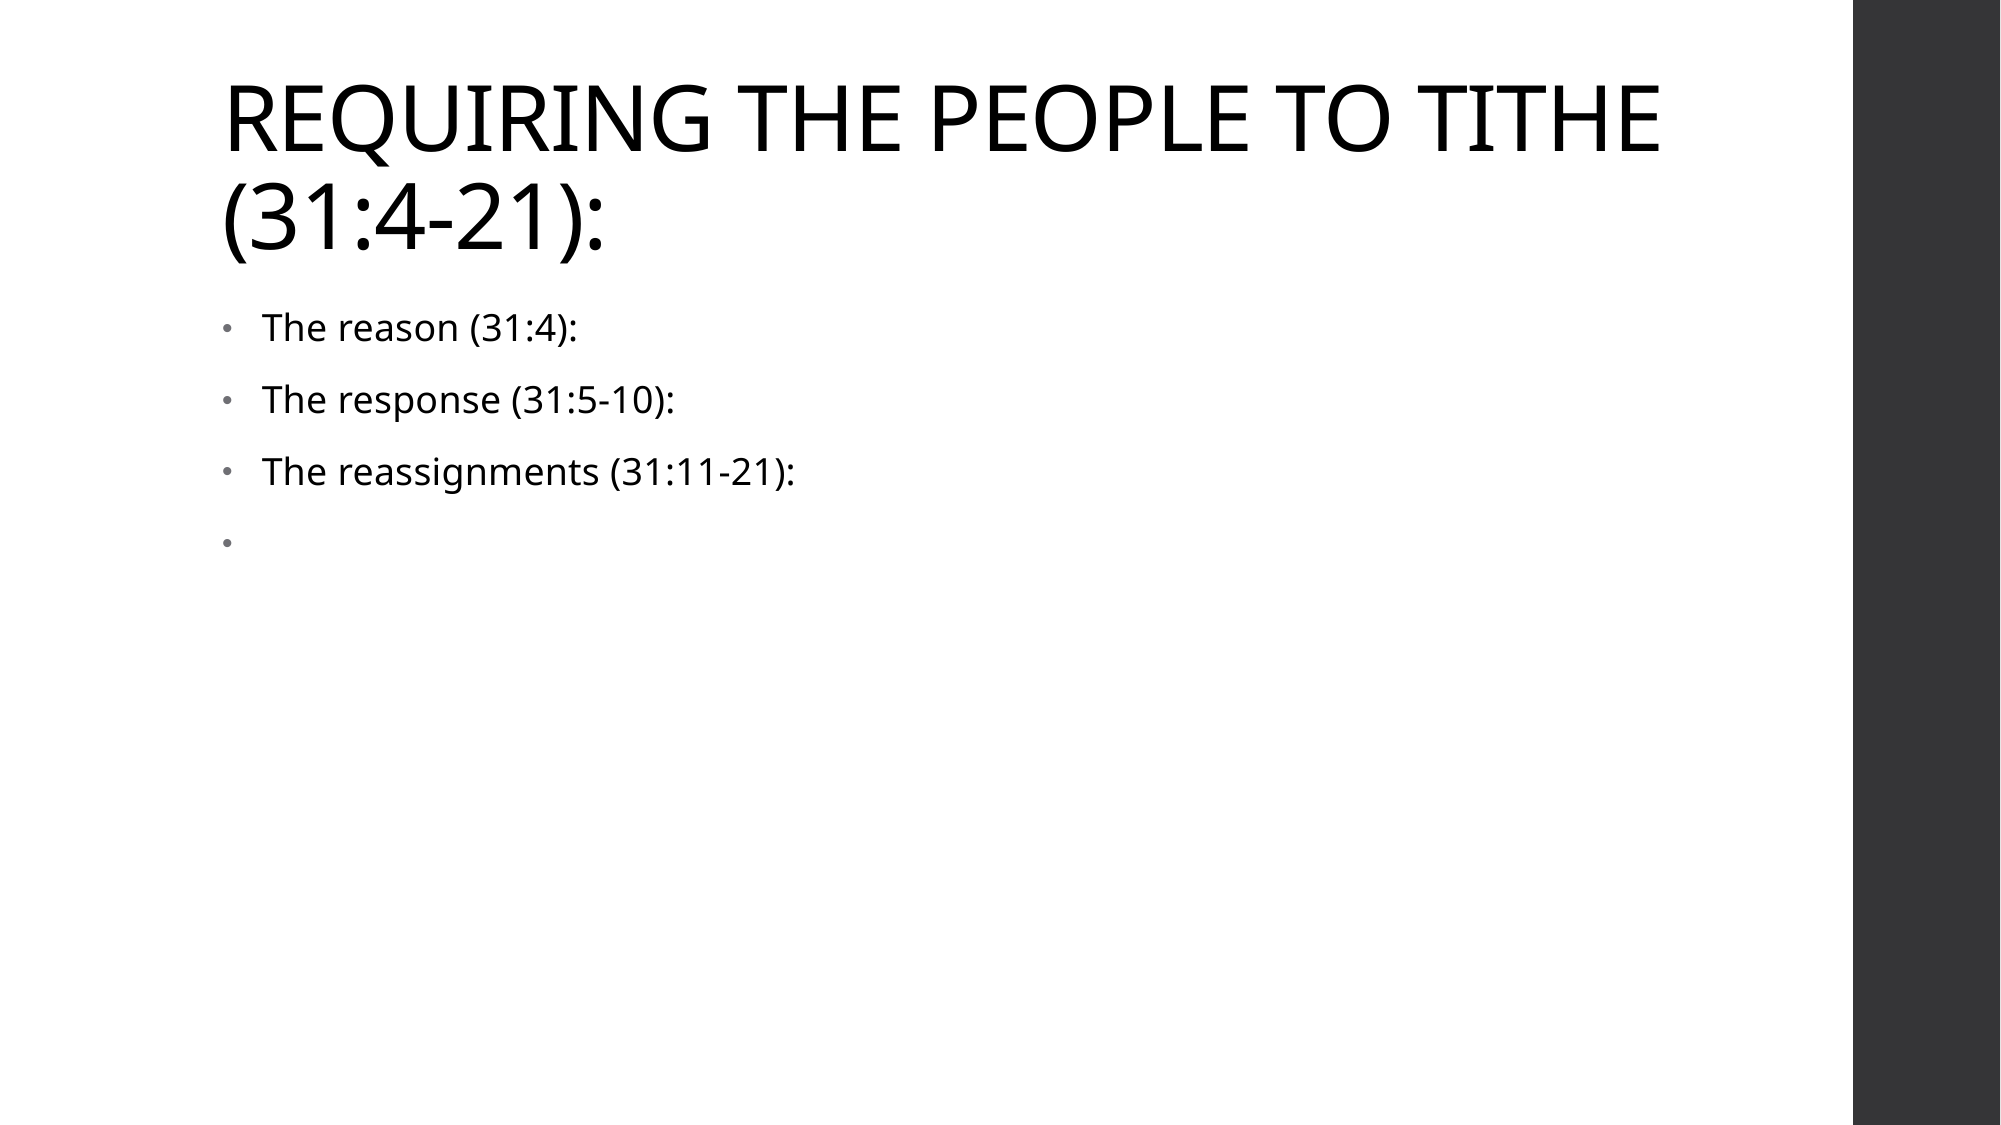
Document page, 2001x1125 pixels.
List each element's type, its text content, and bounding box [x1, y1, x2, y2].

title REQUIRING THE PEOPLE TO TITHE (31:4-21): [206, 60, 1797, 278]
list The reason (31:4): The response (31:5-10): The reassignments (31:11-21): [206, 299, 1617, 1014]
